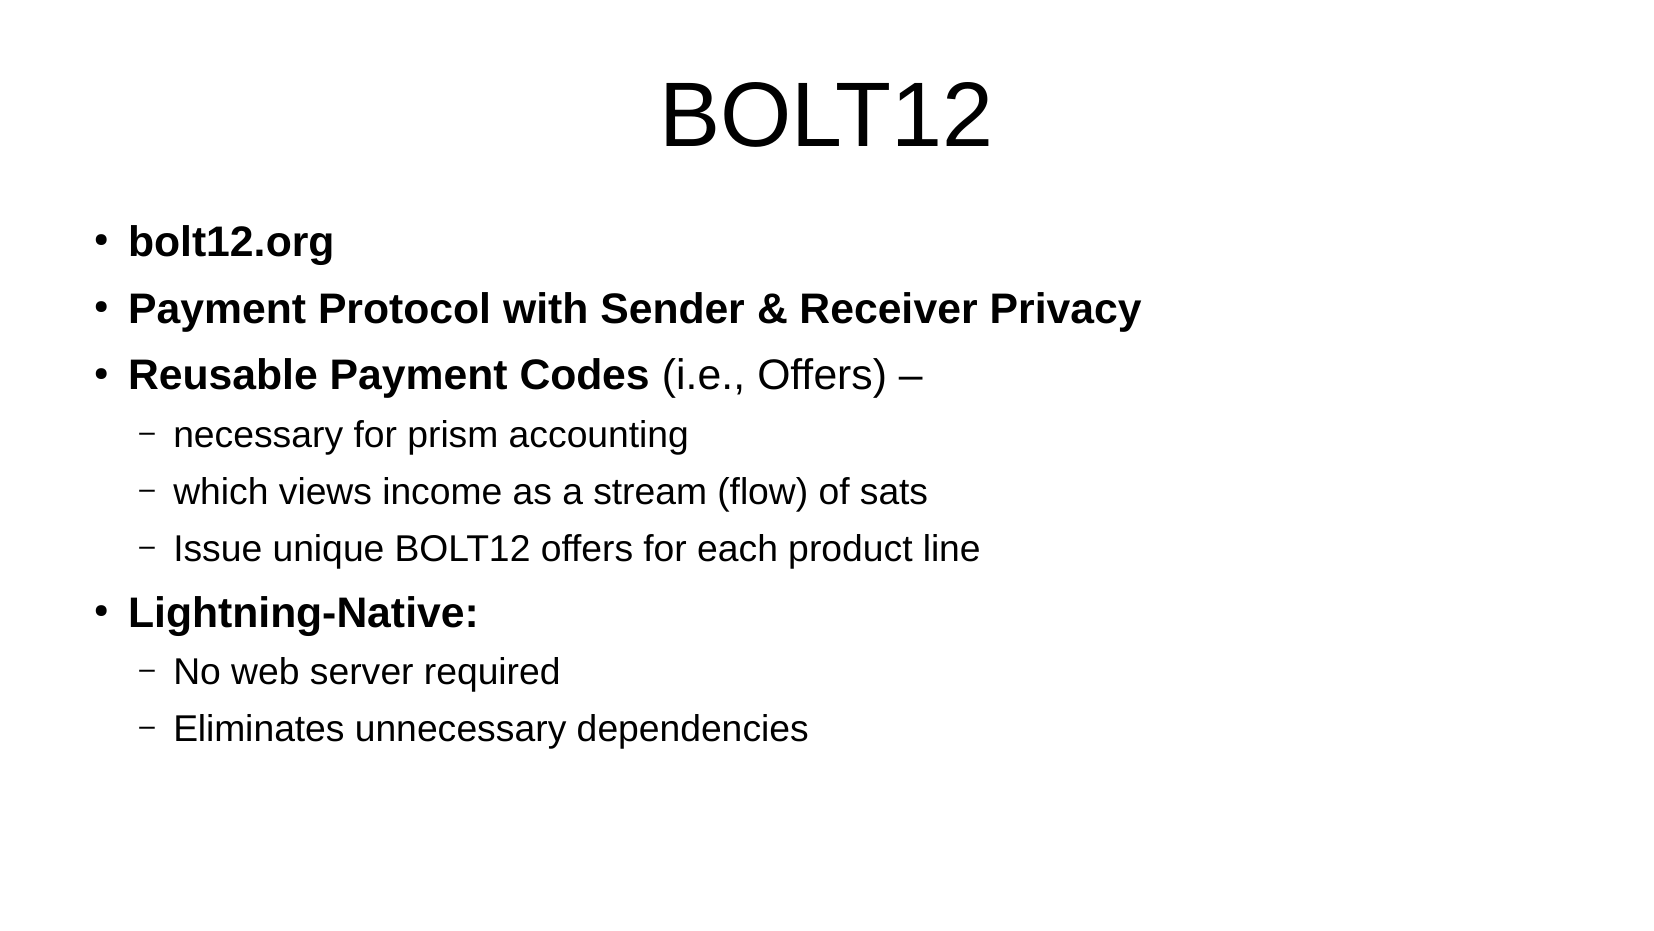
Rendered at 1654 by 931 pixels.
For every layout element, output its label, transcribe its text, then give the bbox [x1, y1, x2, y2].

title BOLT12 [82, 37, 1571, 193]
list bolt12.org Payment Protocol with Sender & Receiver Privacy Reusable Payment Codes (i.e., Offers) – necessary for prism accounting which views income as a stream (flow) of sats Issue unique BOLT12 offers for each product line Lightning-Native: No web server required Eliminates unnecessary dependencies [82, 217, 1571, 758]
